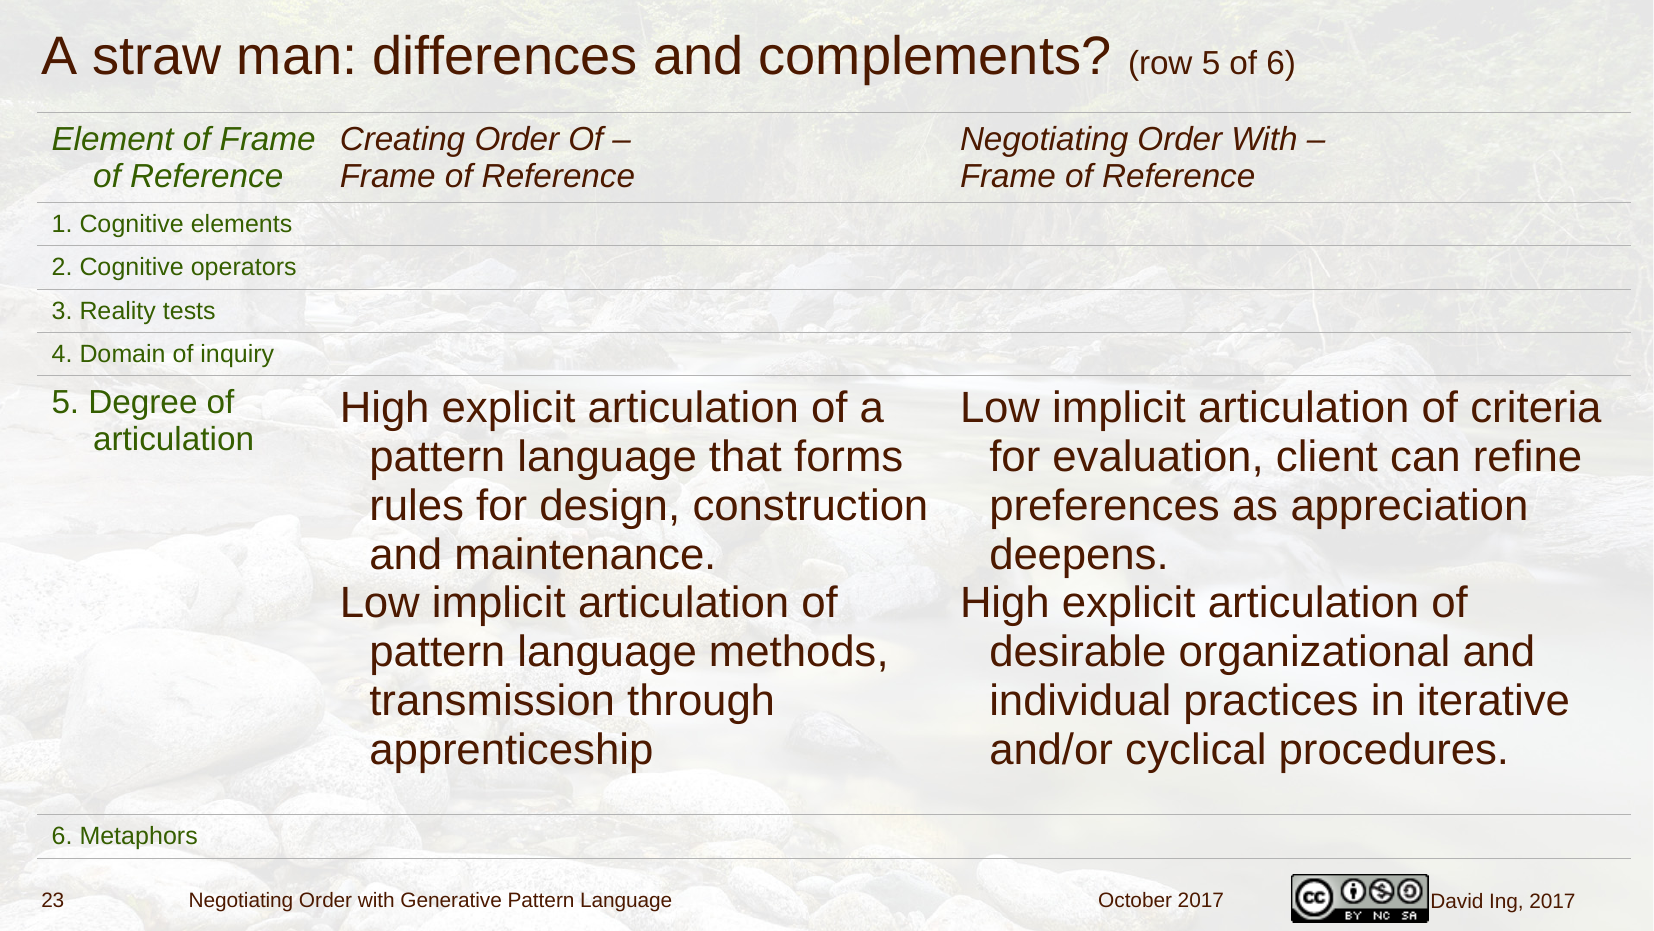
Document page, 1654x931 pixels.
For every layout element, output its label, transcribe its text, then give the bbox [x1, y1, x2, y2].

table_header Negotiating Order With – Frame of Reference [945, 113, 1631, 202]
table_cell [945, 333, 1631, 375]
table_header Element of Frame of Reference [37, 113, 334, 202]
table_cell [334, 290, 945, 332]
table_cell High explicit articulation of a pattern language that forms rules for design, construction and maintenance. Low implicit articulation of pattern language methods, transmission through apprenticeship [334, 376, 945, 814]
table_cell [945, 203, 1631, 245]
table_cell 4. Domain of inquiry [37, 333, 334, 375]
table_cell 1. Cognitive elements [37, 203, 334, 245]
picture [0, 0, 1654, 931]
table_cell 2. Cognitive operators [37, 246, 334, 289]
table_cell [334, 333, 945, 375]
table_cell [945, 246, 1631, 289]
table_cell [334, 815, 945, 858]
table_cell [945, 815, 1631, 858]
table_cell [334, 203, 945, 245]
table_cell 5. Degree of articulation [37, 376, 334, 814]
title A straw man: differences and complements? (row 5 of 6) [41, 30, 1613, 112]
table_cell [334, 246, 945, 289]
table_cell [945, 290, 1631, 332]
table_cell Low implicit articulation of criteria for evaluation, client can refine preferences as appreciation deepens. High explicit articulation of desirable organizational and individual practices in iterative and/or cyclical procedures. [945, 376, 1631, 814]
text_box [1003, 583, 1033, 654]
table_cell 6. Metaphors [37, 815, 334, 858]
table_header Creating Order Of – Frame of Reference [334, 113, 945, 202]
table_cell 3. Reality tests [37, 290, 334, 332]
